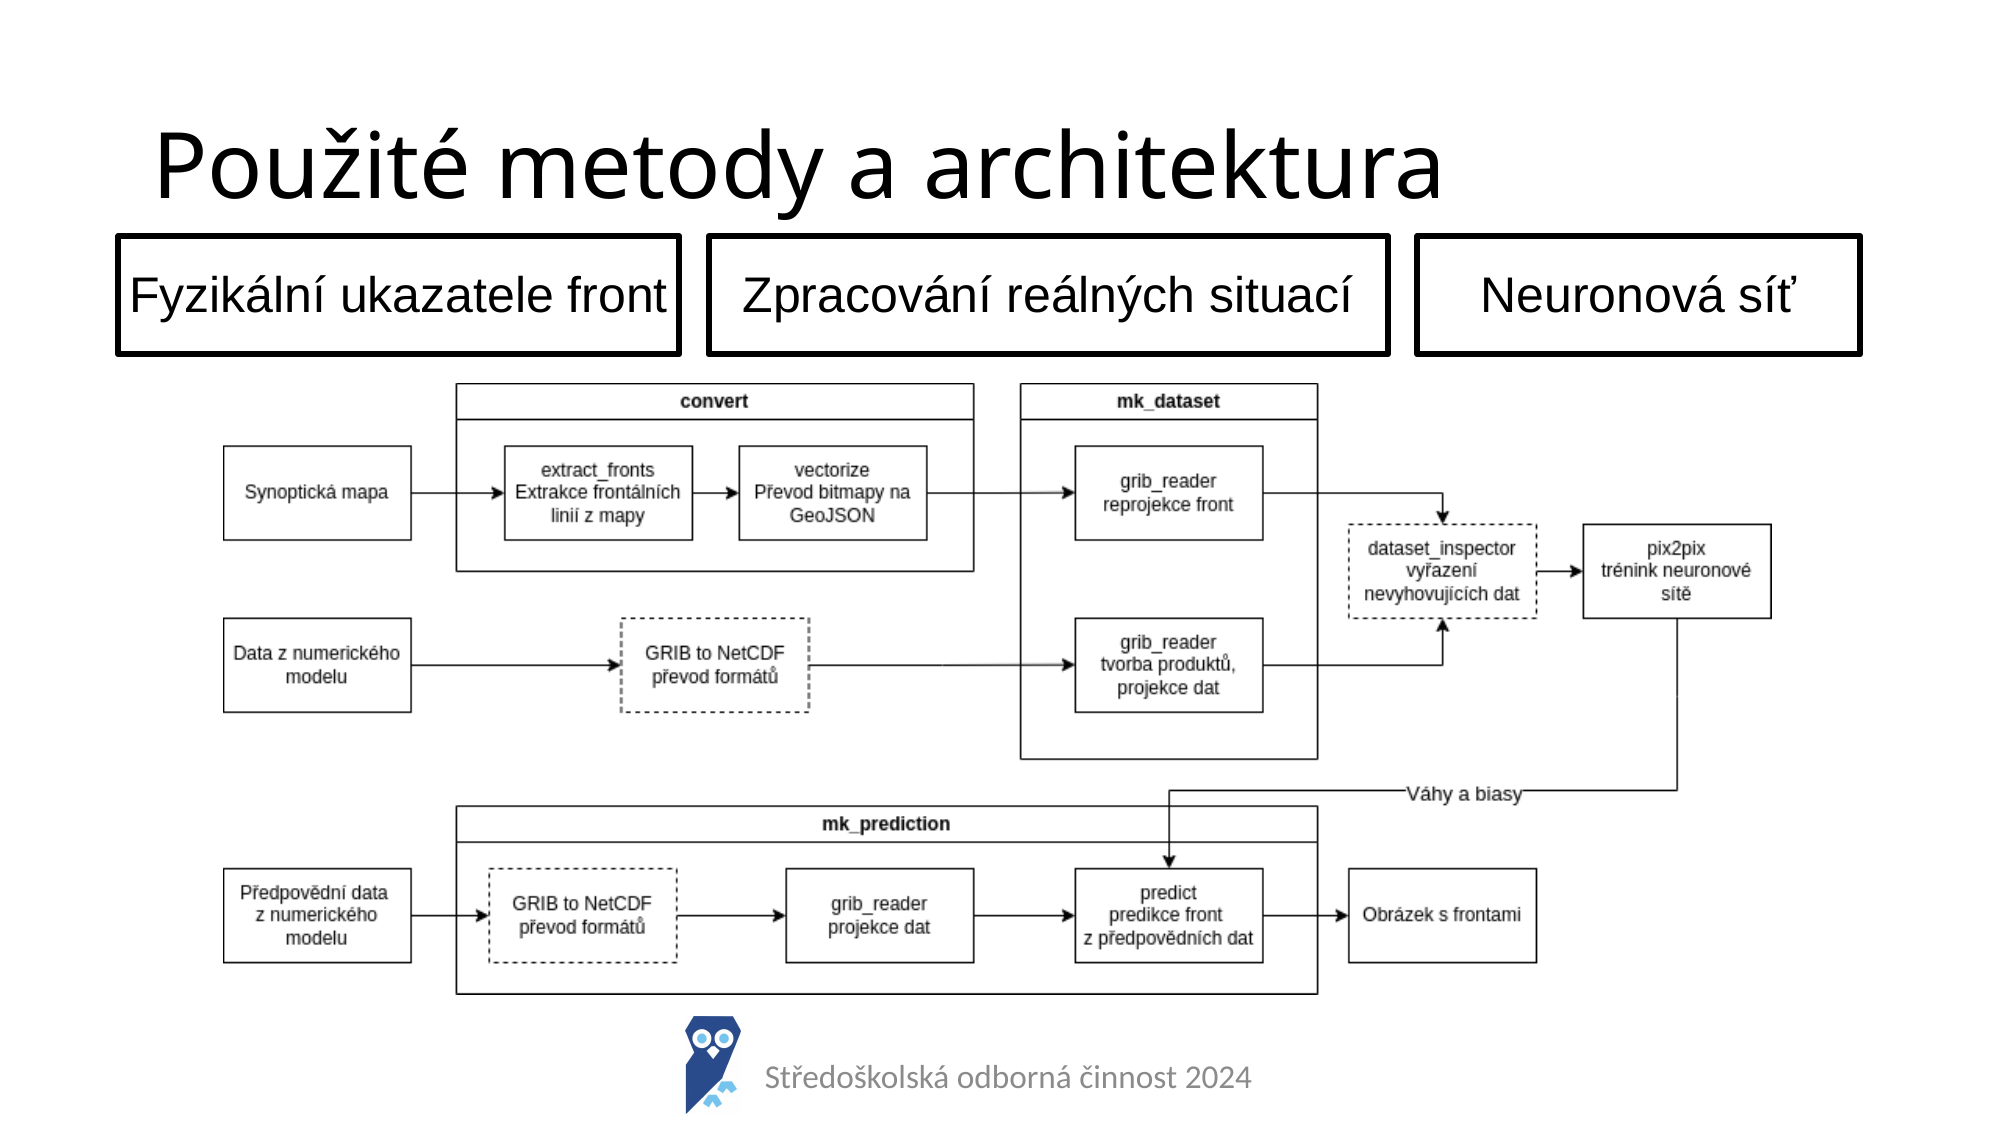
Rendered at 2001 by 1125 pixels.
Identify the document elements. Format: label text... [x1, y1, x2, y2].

title Použité metody a architektura [137, 59, 1863, 278]
picture [685, 1016, 741, 1114]
text_box Zpracování reálných situací [708, 236, 1388, 355]
text_box Fyzikální ukazatele front [118, 236, 680, 355]
picture [223, 383, 1772, 995]
text_box Neuronová síť [1417, 236, 1861, 355]
footer Středoškolská odborná činnost 2024 [748, 1044, 1269, 1105]
